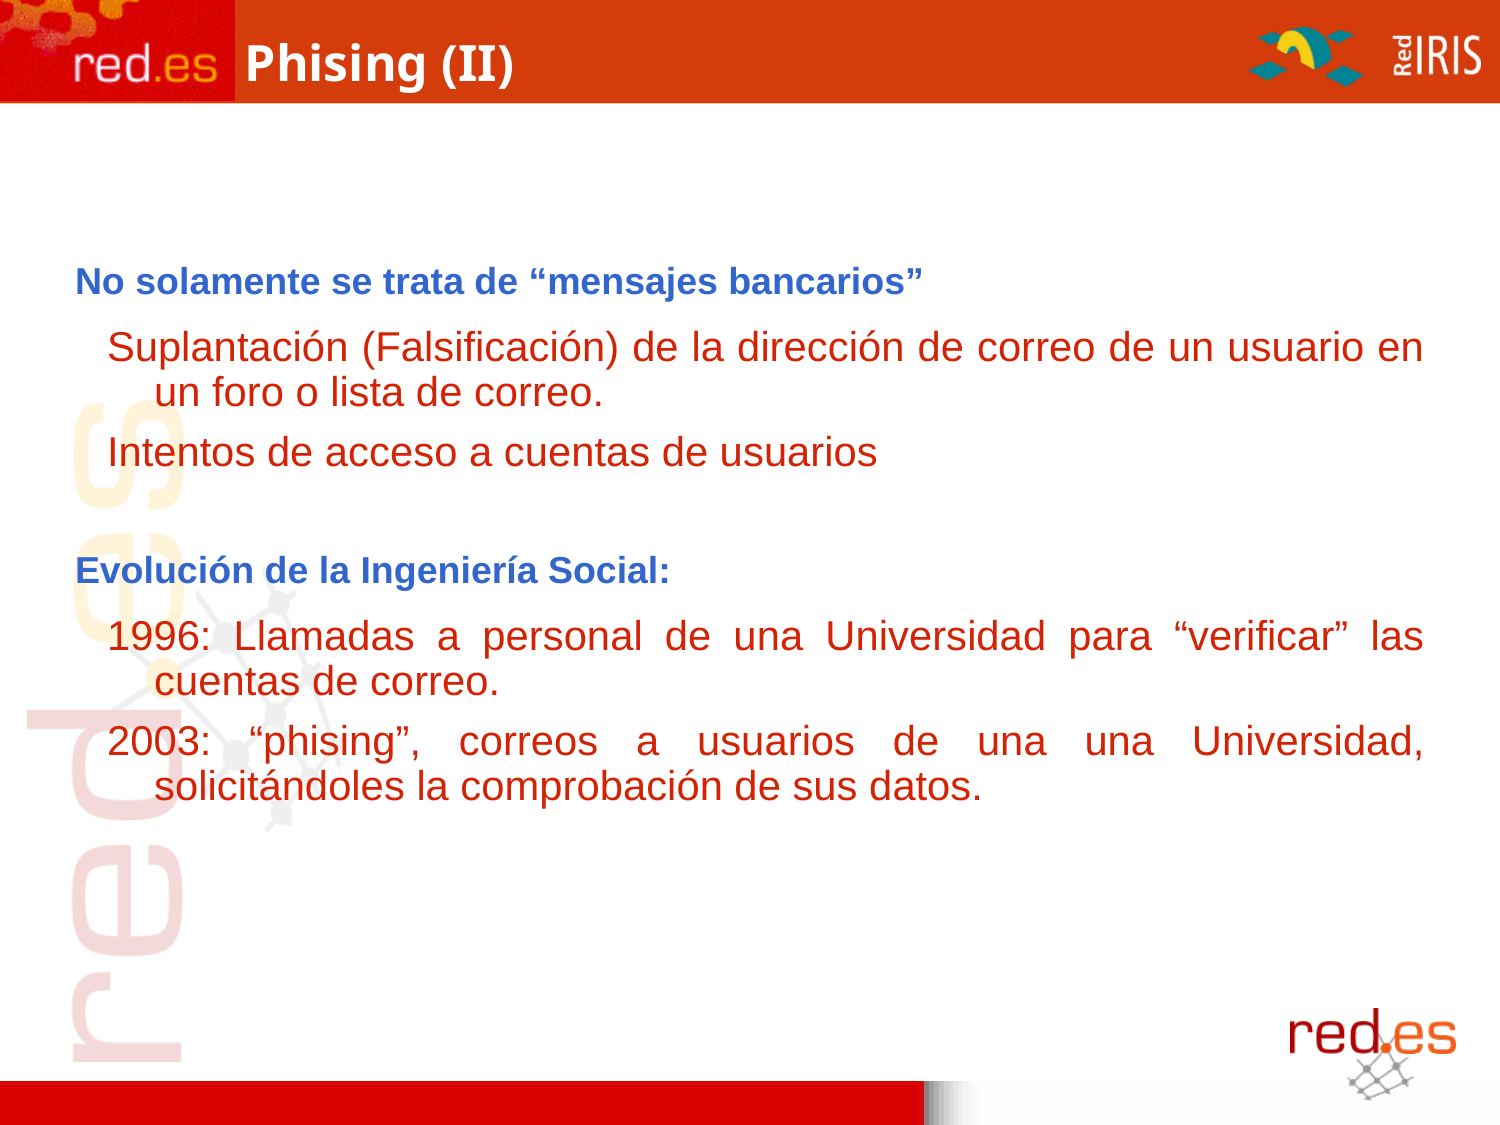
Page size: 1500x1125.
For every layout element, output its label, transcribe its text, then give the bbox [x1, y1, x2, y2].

picture [1412, 27, 1481, 87]
picture [27, 400, 345, 1062]
list No solamente se trata de “mensajes bancarios” Suplantación (Falsificación) de la dirección de correo de un usuario en un foro o lista de correo. Intentos de acceso a cuentas de usuarios Evolución de la Ingeniería Social: 1996: Llamadas a personal de una Universidad para “verificar” las cuentas de correo. 2003: “phising”, correos a usuarios de una una Universidad, solicitándoles la comprobación de sus datos. [75, 262, 1426, 1006]
picture [0, 1008, 1500, 1125]
title Phising (II) [244, 0, 1412, 127]
picture [0, 0, 235, 101]
